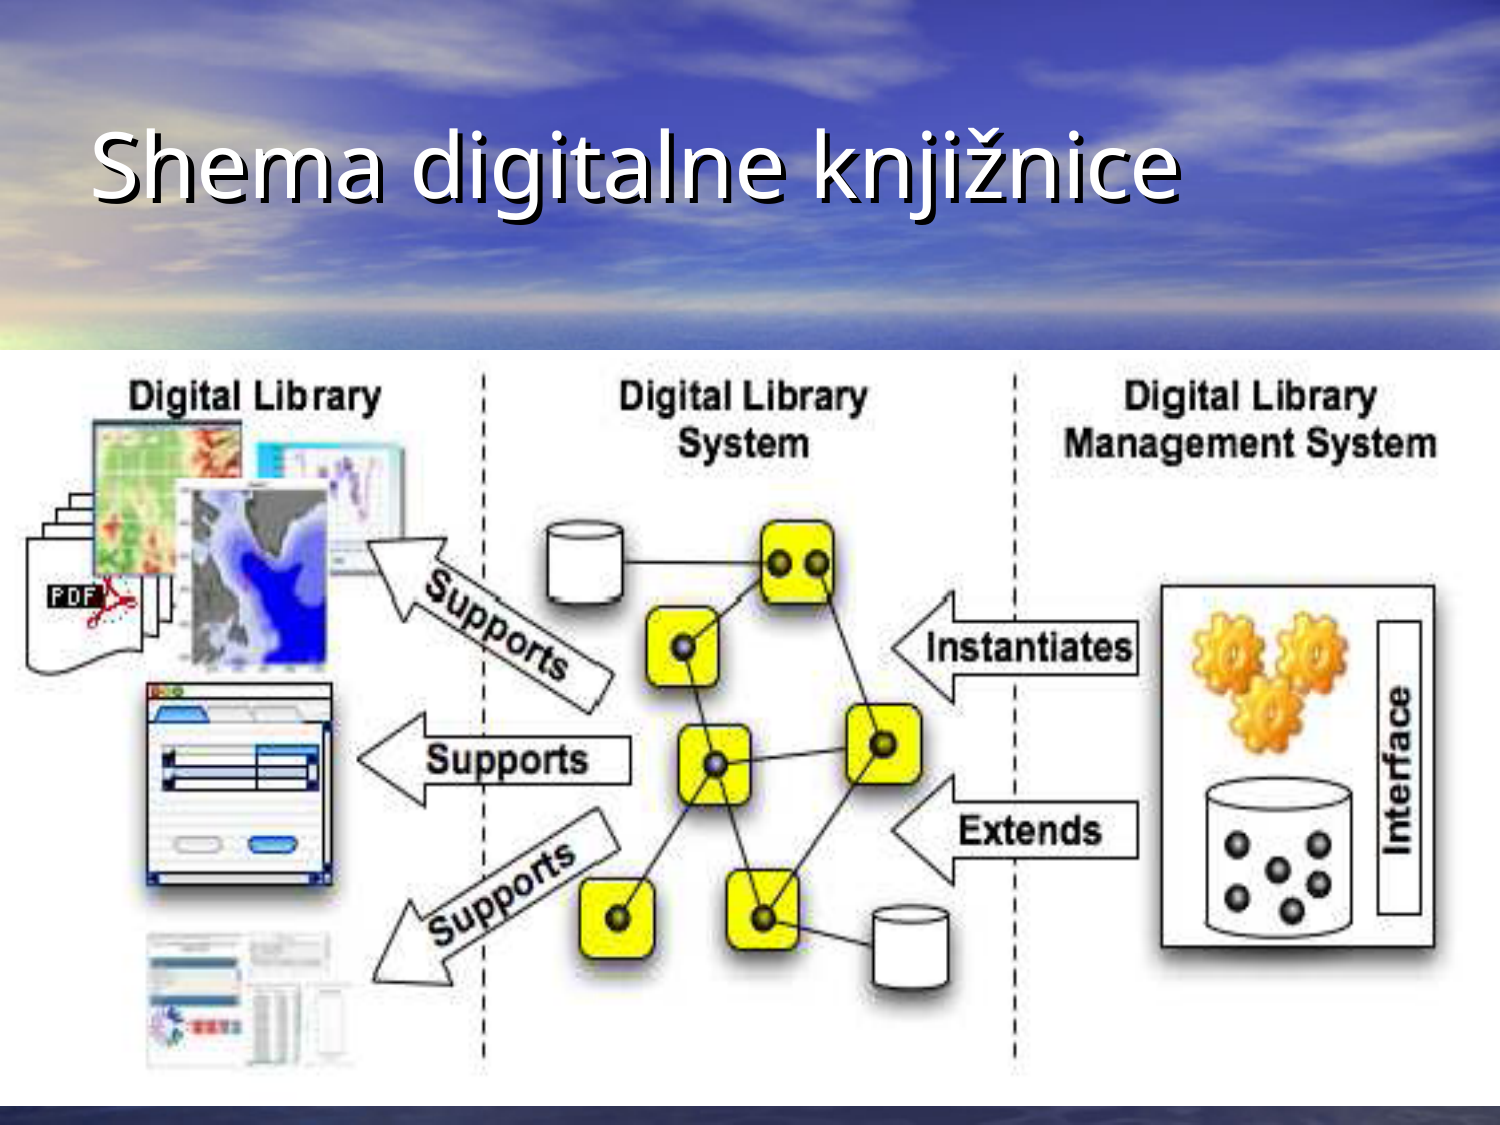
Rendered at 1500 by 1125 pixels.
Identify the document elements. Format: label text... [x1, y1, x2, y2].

picture [0, 0, 1500, 1125]
title Shema digitalne knjižnice [75, 47, 1426, 276]
